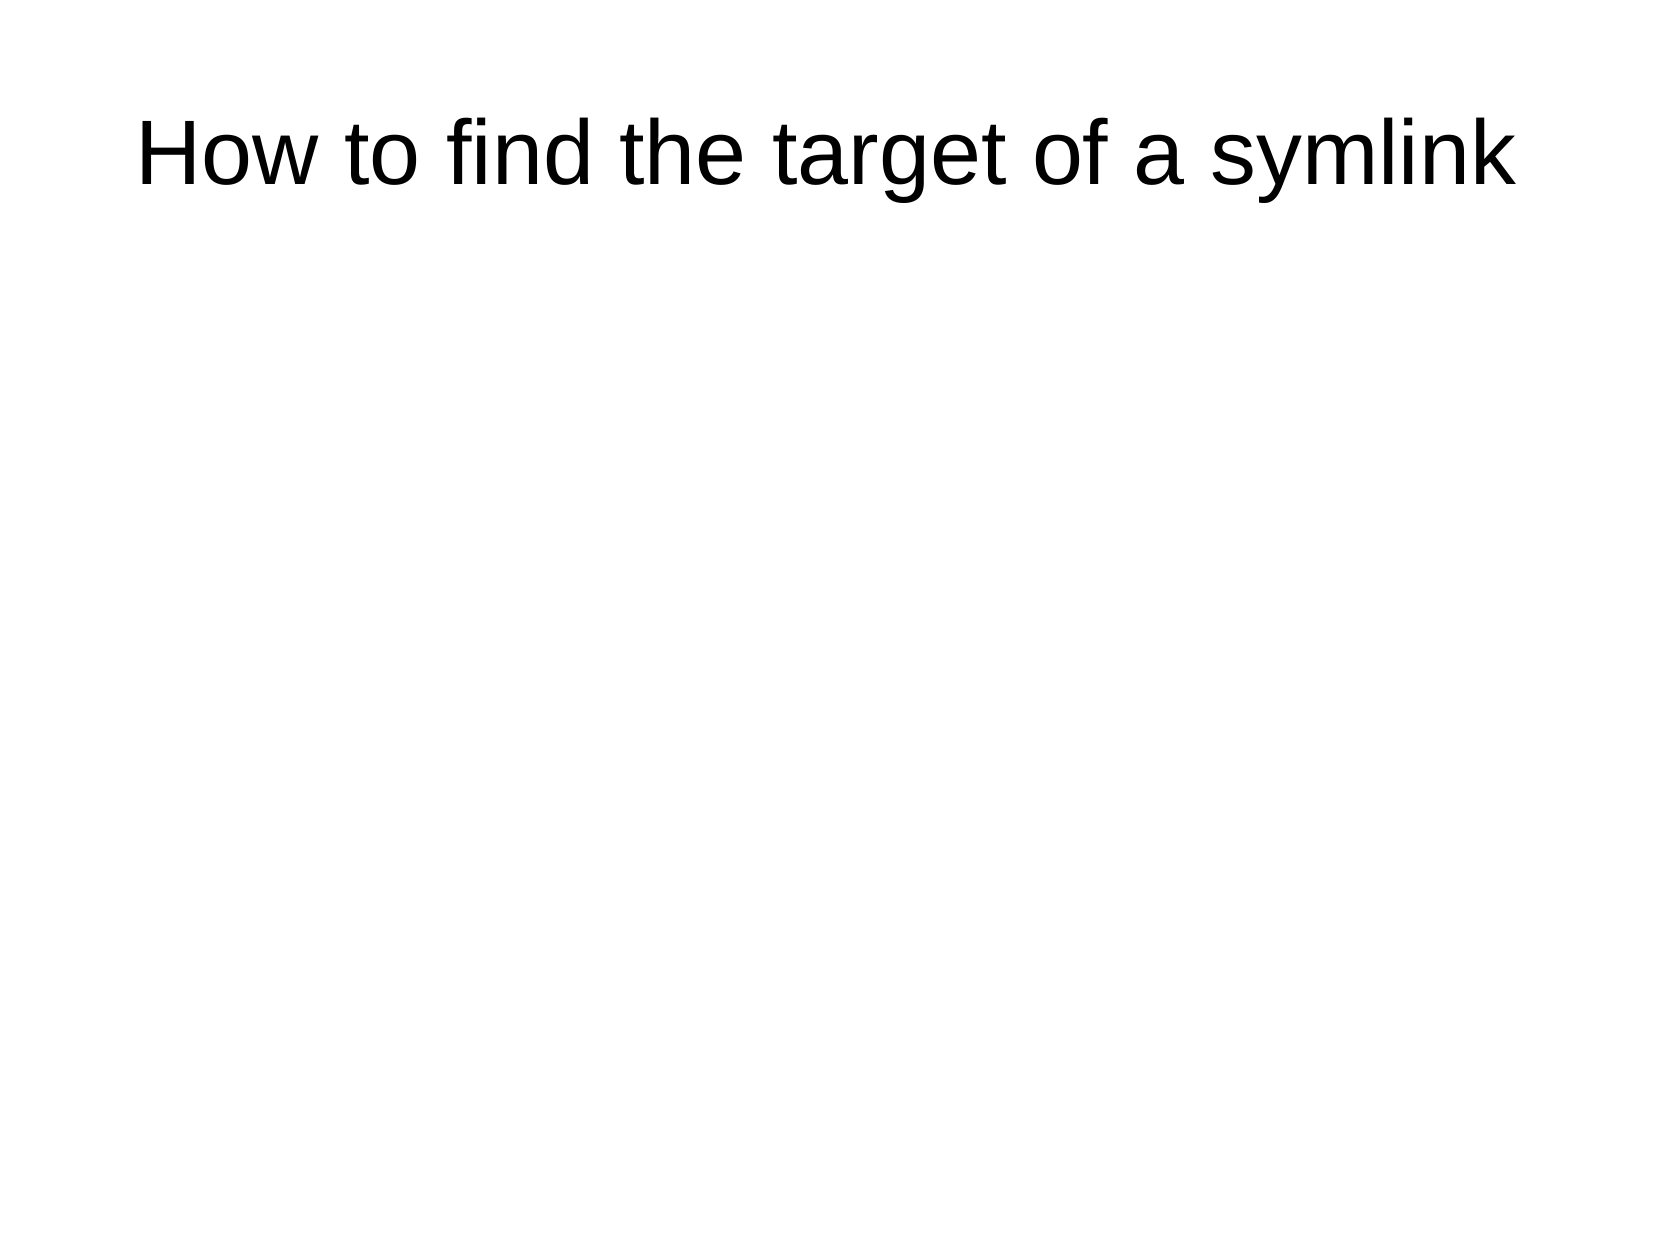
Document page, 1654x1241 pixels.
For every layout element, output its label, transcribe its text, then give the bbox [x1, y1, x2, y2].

title How to find the target of a symlink [82, 56, 1571, 250]
